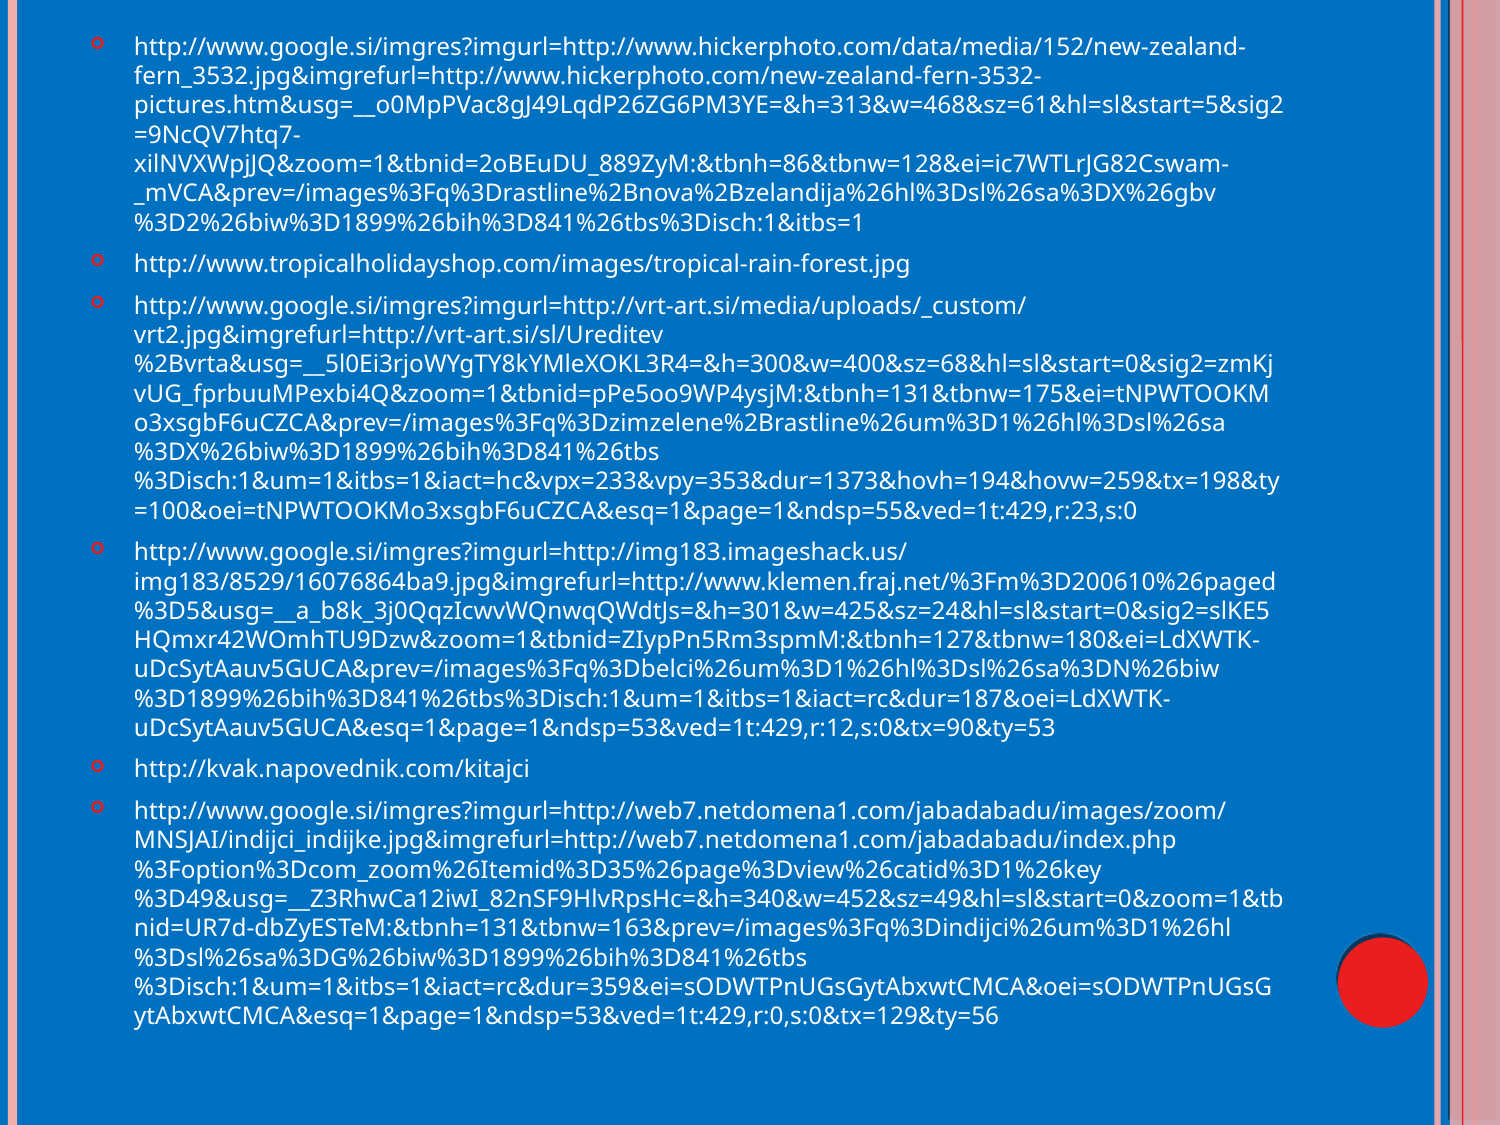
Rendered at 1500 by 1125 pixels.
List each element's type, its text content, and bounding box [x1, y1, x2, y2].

list http://www.google.si/imgres?imgurl=http://www.hickerphoto.com/data/media/152/new-zealand-fern_3532.jpg&imgrefurl=http://www.hickerphoto.com/new-zealand-fern-3532-pictures.htm&usg=__o0MpPVac8gJ49LqdP26ZG6PM3YE=&h=313&w=468&sz=61&hl=sl&start=5&sig2=9NcQV7htq7-xilNVXWpjJQ&zoom=1&tbnid=2oBEuDU_889ZyM:&tbnh=86&tbnw=128&ei=ic7WTLrJG82Cswam-_mVCA&prev=/images%3Fq%3Drastline%2Bnova%2Bzelandija%26hl%3Dsl%26sa%3DX%26gbv%3D2%26biw%3D1899%26bih%3D841%26tbs%3Disch:1&itbs=1 http://www.tropicalholidayshop.com/images/tropical-rain-forest.jpg http://www.google.si/imgres?imgurl=http://vrt-art.si/media/uploads/_custom/vrt2.jpg&imgrefurl=http://vrt-art.si/sl/Ureditev%2Bvrta&usg=__5l0Ei3rjoWYgTY8kYMleXOKL3R4=&h=300&w=400&sz=68&hl=sl&start=0&sig2=zmKjvUG_fprbuuMPexbi4Q&zoom=1&tbnid=pPe5oo9WP4ysjM:&tbnh=131&tbnw=175&ei=tNPWTOOKMo3xsgbF6uCZCA&prev=/images%3Fq%3Dzimzelene%2Brastline%26um%3D1%26hl%3Dsl%26sa%3DX%26biw%3D1899%26bih%3D841%26tbs%3Disch:1&um=1&itbs=1&iact=hc&vpx=233&vpy=353&dur=1373&hovh=194&hovw=259&tx=198&ty=100&oei=tNPWTOOKMo3xsgbF6uCZCA&esq=1&page=1&ndsp=55&ved=1t:429,r:23,s:0 http://www.google.si/imgres?imgurl=http://img183.imageshack.us/img183/8529/16076864ba9.jpg&imgrefurl=http://www.klemen.fraj.net/%3Fm%3D200610%26paged%3D5&usg=__a_b8k_3j0QqzIcwvWQnwqQWdtJs=&h=301&w=425&sz=24&hl=sl&start=0&sig2=slKE5HQmxr42WOmhTU9Dzw&zoom=1&tbnid=ZIypPn5Rm3spmM:&tbnh=127&tbnw=180&ei=LdXWTK-uDcSytAauv5GUCA&prev=/images%3Fq%3Dbelci%26um%3D1%26hl%3Dsl%26sa%3DN%26biw%3D1899%26bih%3D841%26tbs%3Disch:1&um=1&itbs=1&iact=rc&dur=187&oei=LdXWTK-uDcSytAauv5GUCA&esq=1&page=1&ndsp=53&ved=1t:429,r:12,s:0&tx=90&ty=53 http://kvak.napovednik.com/kitajci http://www.google.si/imgres?imgurl=http://web7.netdomena1.com/jabadabadu/images/zoom/MNSJAI/indijci_indijke.jpg&imgrefurl=http://web7.netdomena1.com/jabadabadu/index.php%3Foption%3Dcom_zoom%26Itemid%3D35%26page%3Dview%26catid%3D1%26key%3D49&usg=__Z3RhwCa12iwI_82nSF9HlvRpsHc=&h=340&w=452&sz=49&hl=sl&start=0&zoom=1&tbnid=UR7d-dbZyESTeM:&tbnh=131&tbnw=163&prev=/images%3Fq%3Dindijci%26um%3D1%26hl%3Dsl%26sa%3DG%26biw%3D1899%26bih%3D841%26tbs%3Disch:1&um=1&itbs=1&iact=rc&dur=359&ei=sODWTPnUGsGytAbxwtCMCA&oei=sODWTPnUGsGytAbxwtCMCA&esq=1&page=1&ndsp=53&ved=1t:429,r:0,s:0&tx=129&ty=56 [75, 23, 1300, 1062]
